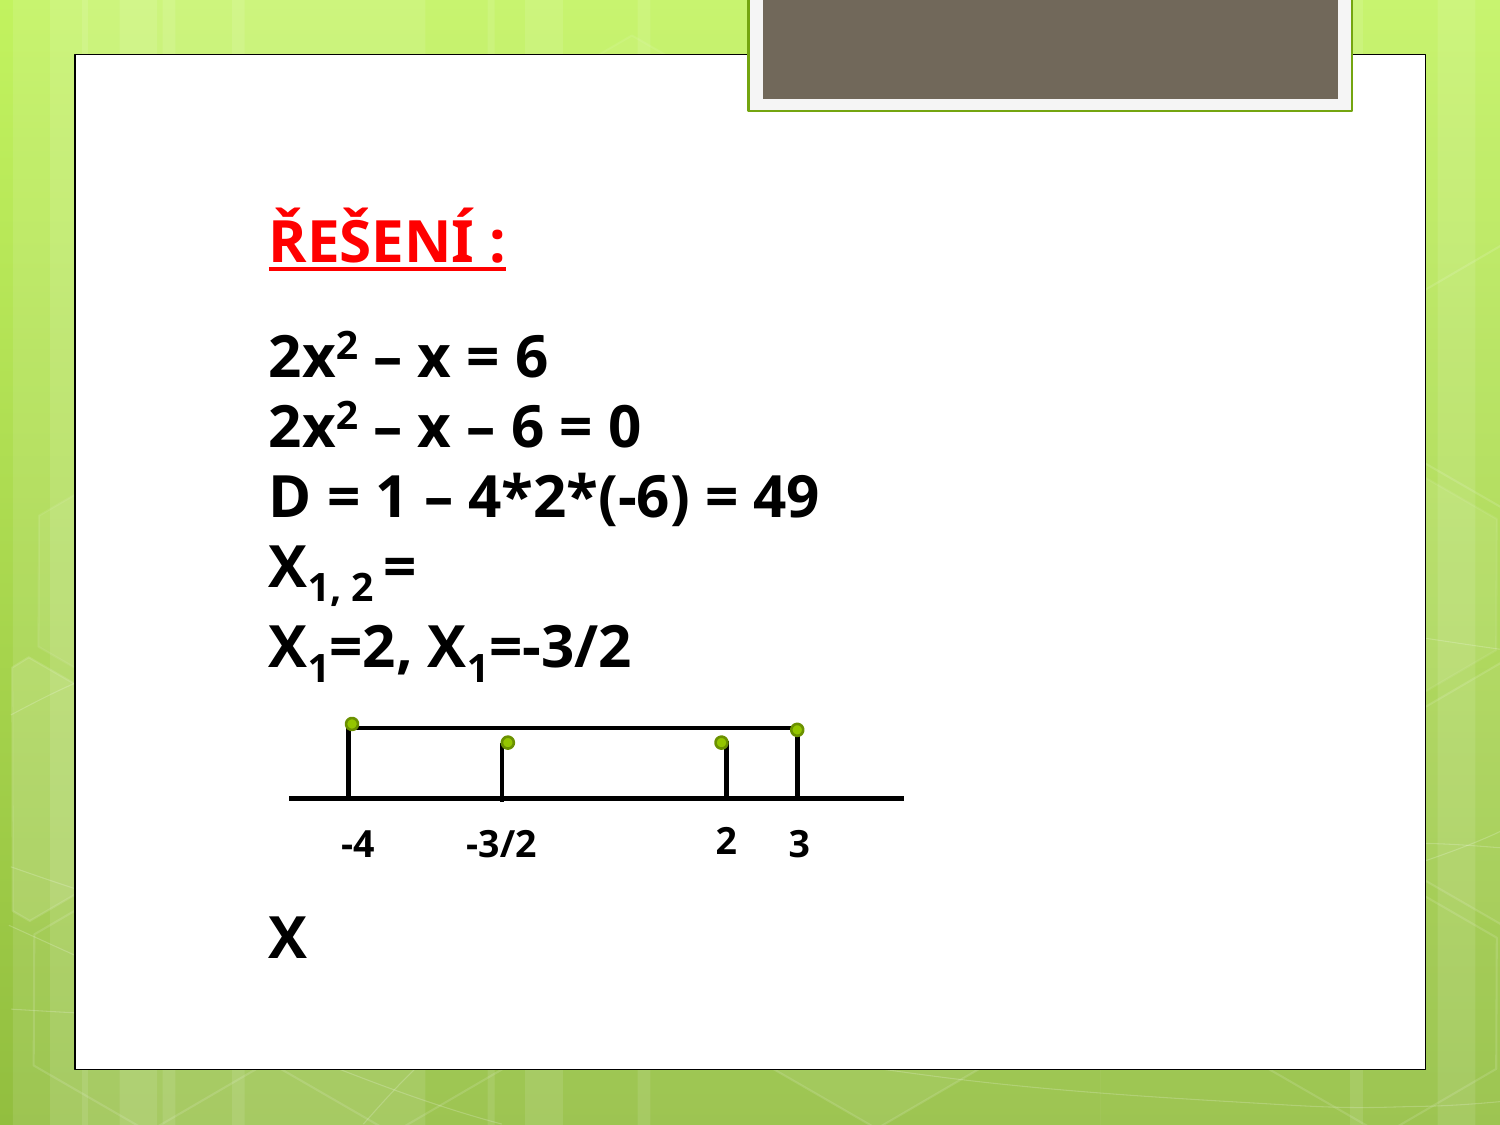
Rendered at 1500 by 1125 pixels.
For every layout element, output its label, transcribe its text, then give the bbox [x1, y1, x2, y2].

text_box -4 [325, 812, 394, 874]
text_box ŘEŠENÍ : 2x2 – x = 6 2x2 – x – 6 = 0 D = 1 – 4*2*(-6) = 49 X1, 2 = X1=2, X1=-3/2 X [254, 196, 1004, 978]
text_box 3 [773, 812, 821, 874]
text_box 2 [700, 809, 753, 871]
text_box -3/2 [451, 812, 558, 874]
text_box [346, 718, 358, 730]
text_box [791, 723, 804, 736]
text_box [501, 736, 514, 749]
text_box [715, 736, 728, 749]
